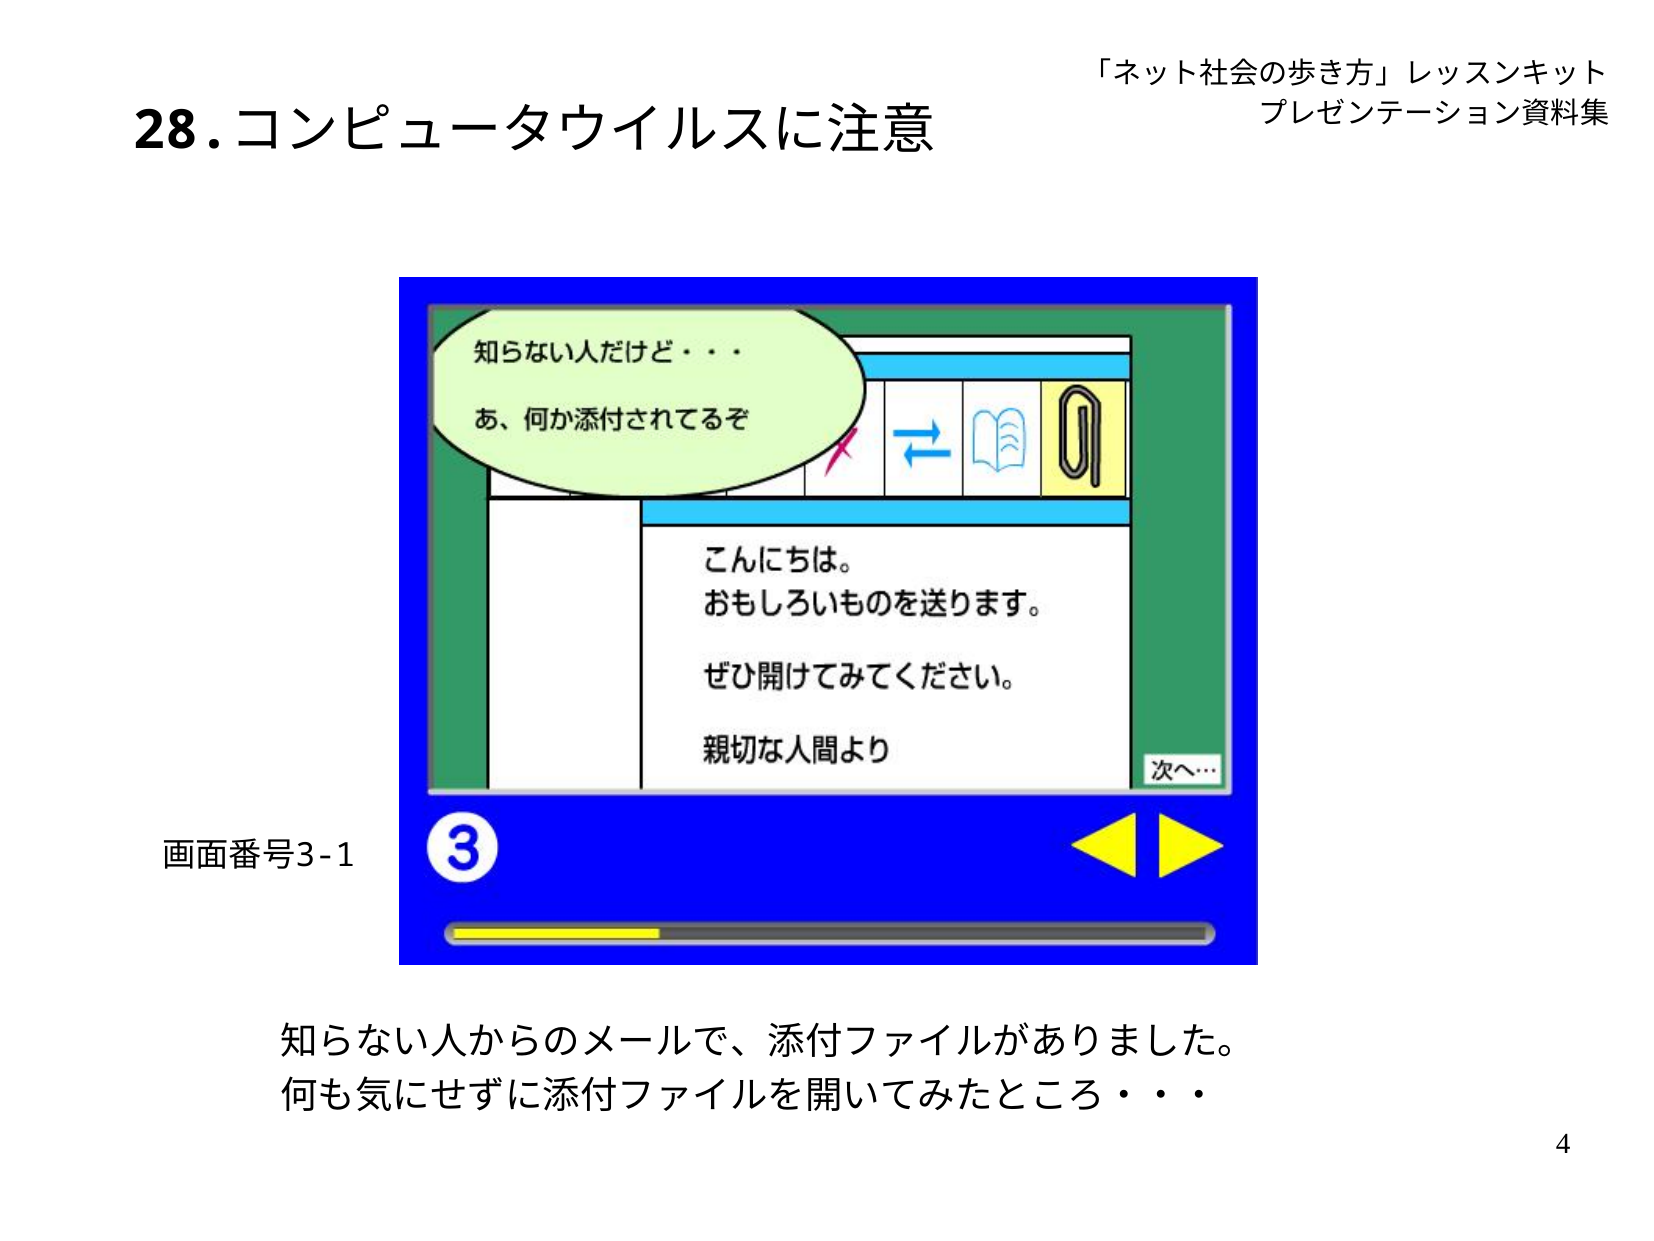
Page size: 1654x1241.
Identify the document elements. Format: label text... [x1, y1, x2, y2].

picture [399, 277, 1258, 965]
text_box 「ネット社会の歩き方」レッスンキット プレゼンテーション資料集 [1062, 44, 1625, 139]
text_box 画面番号3-1 [147, 826, 384, 882]
text_box 知らない人からのメールで、添付ファイルがありました。 何も気にせずに添付ファイルを開いてみたところ・・・ [265, 1003, 1447, 1128]
text_box 28.コンピュータウイルスに注意 [118, 88, 1241, 169]
